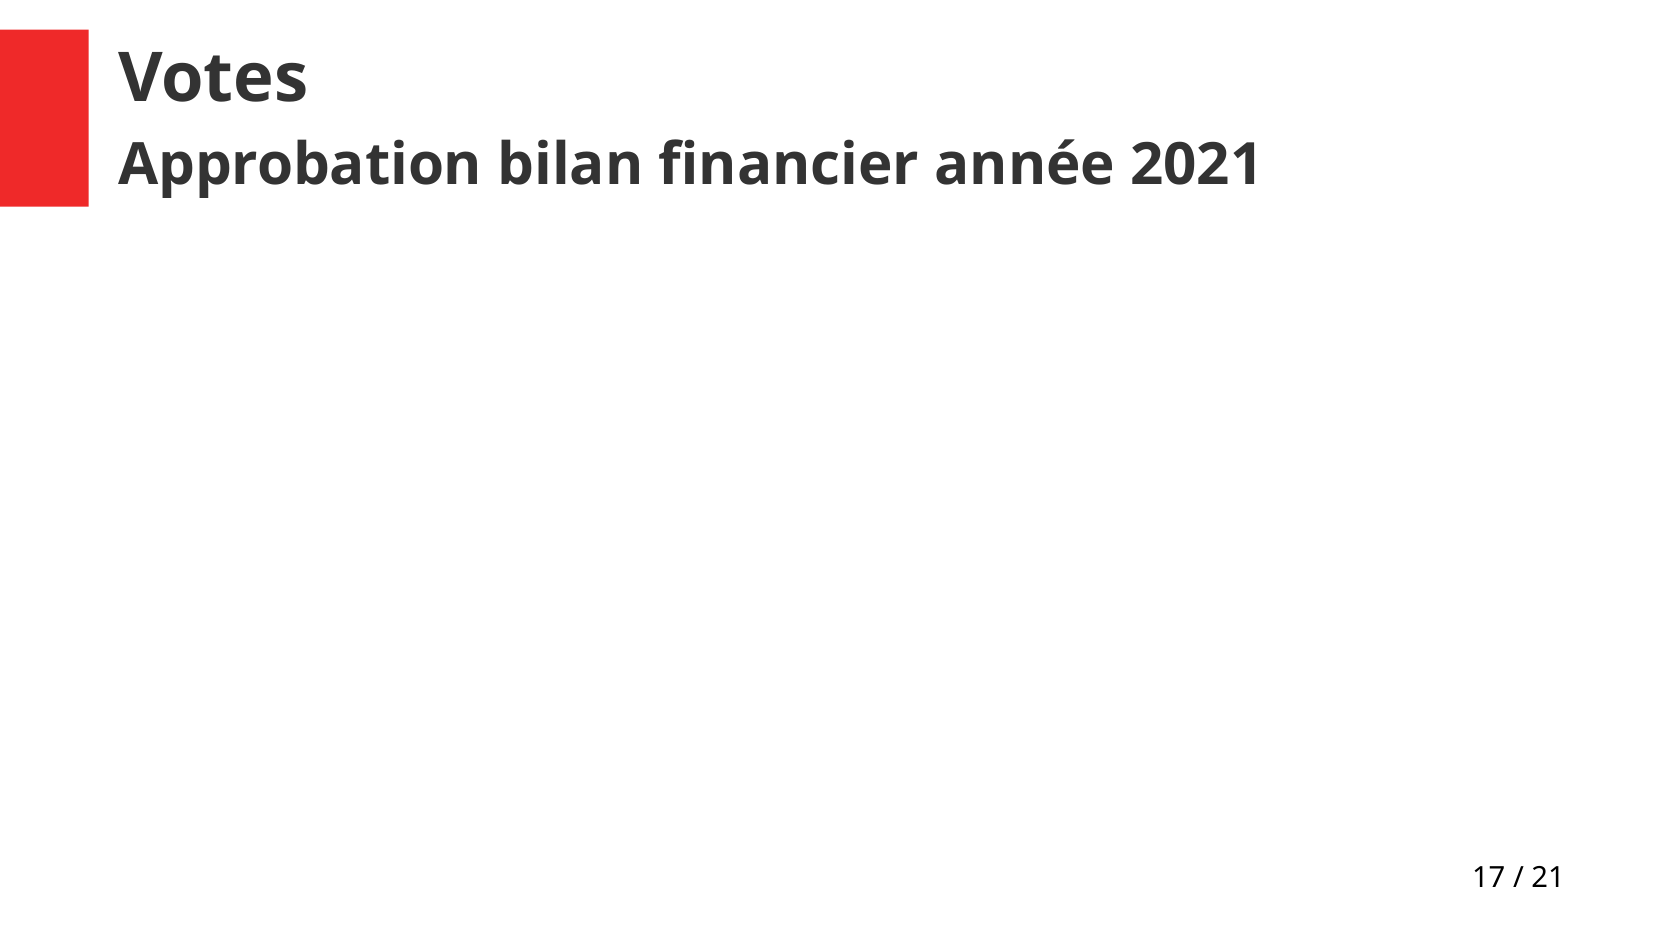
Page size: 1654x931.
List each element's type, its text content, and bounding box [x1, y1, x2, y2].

title Votes Approbation bilan financier année 2021 [118, 37, 1571, 193]
